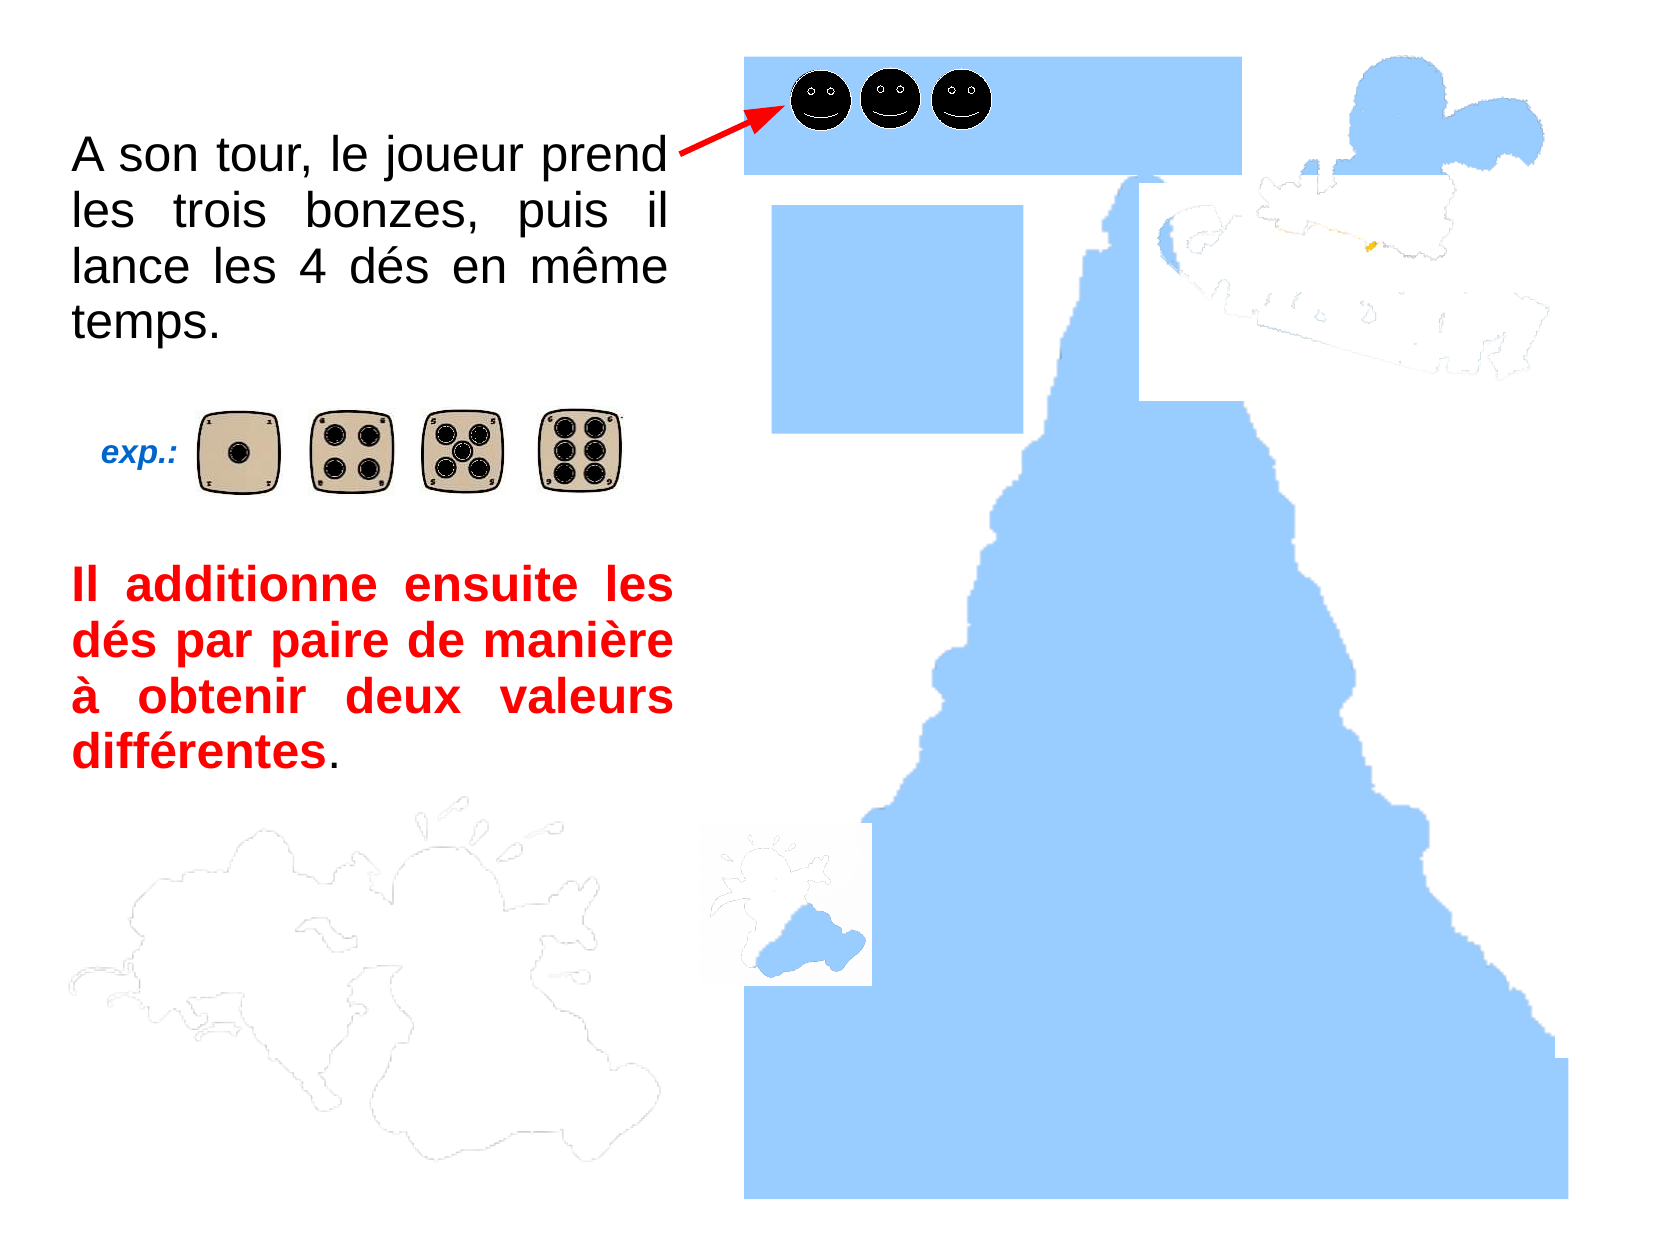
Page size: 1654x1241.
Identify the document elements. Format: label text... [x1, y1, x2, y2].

text_box Il additionne ensuite les dés par paire de manière à obtenir deux valeurs différentes. [56, 548, 708, 792]
text_box [931, 68, 992, 130]
picture [195, 409, 283, 496]
picture [699, 21, 1606, 1188]
text_box [744, 1188, 1569, 1200]
text_box [771, 205, 1024, 434]
picture [419, 407, 507, 495]
text_box A son tour, le joueur prend les trois bonzes, puis il lance les 4 dés en même temps. [56, 119, 684, 357]
picture [61, 775, 672, 1178]
picture [308, 408, 396, 496]
picture [536, 406, 624, 494]
text_box [860, 67, 921, 129]
text_box exp.: [85, 425, 210, 479]
text_box [790, 69, 852, 131]
